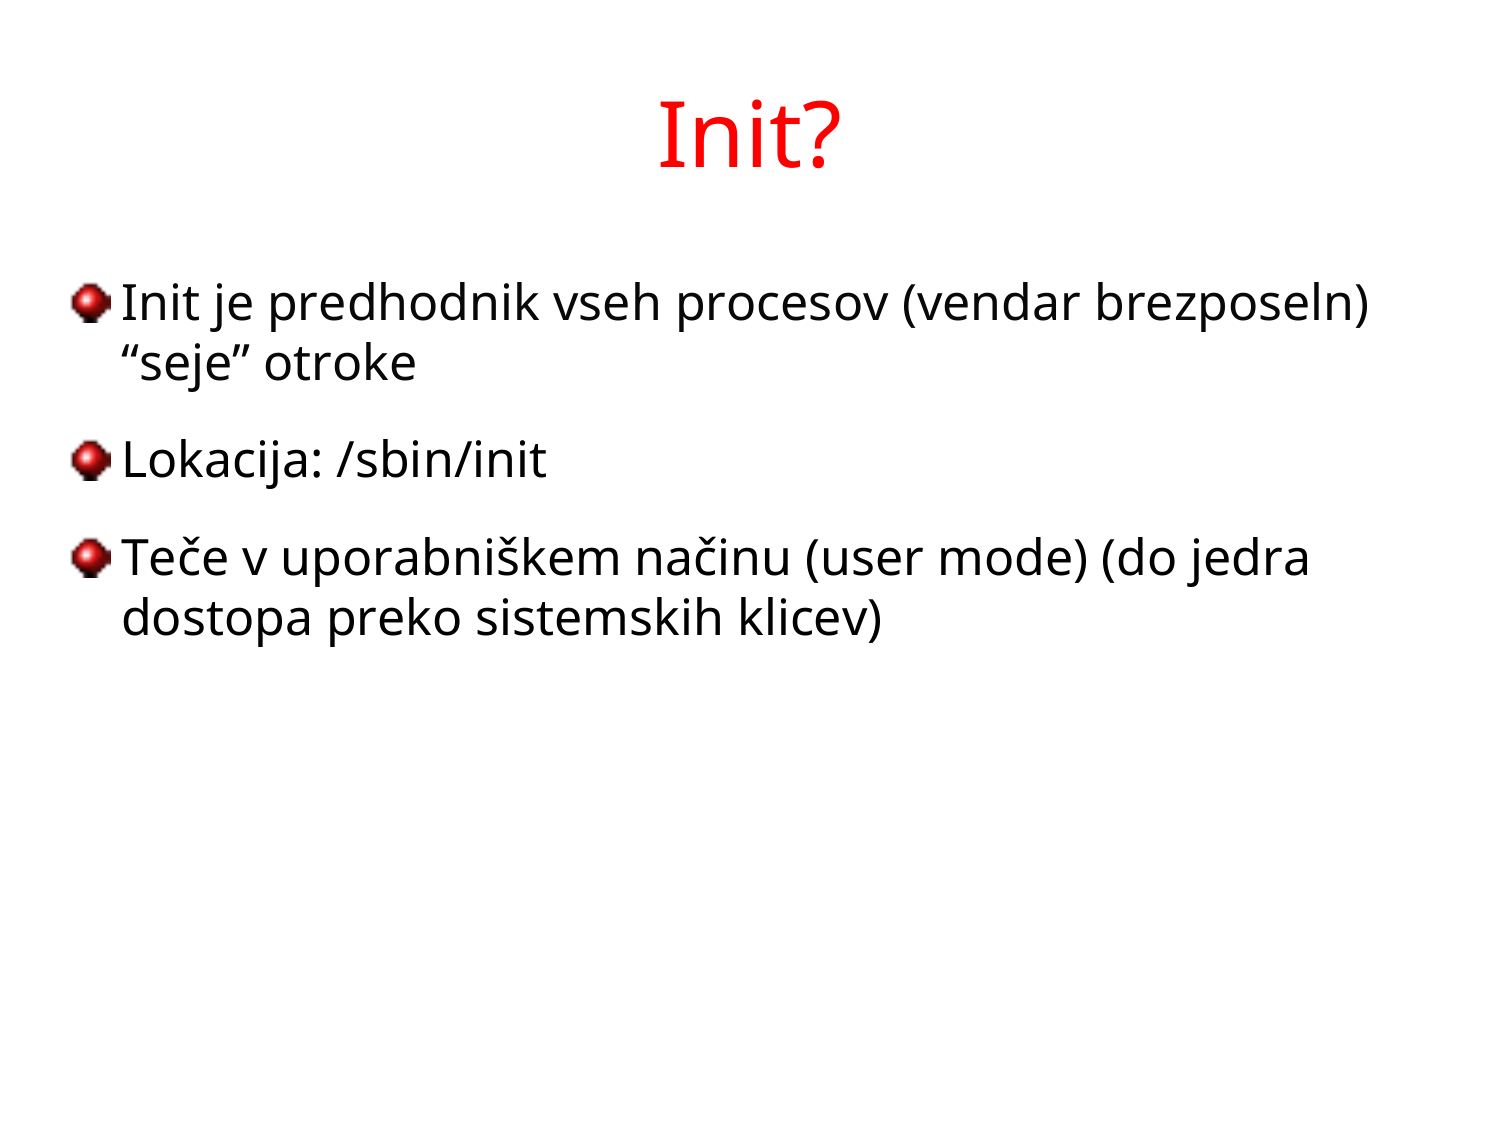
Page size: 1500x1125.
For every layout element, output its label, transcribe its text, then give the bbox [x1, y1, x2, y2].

title Init? [49, 37, 1451, 225]
list Init je predhodnik vseh procesov (vendar brezposeln) “seje” otroke Lokacija: /sbin/init Teče v uporabniškem načinu (user mode) (do jedra dostopa preko sistemskih klicev) [50, 262, 1452, 1001]
